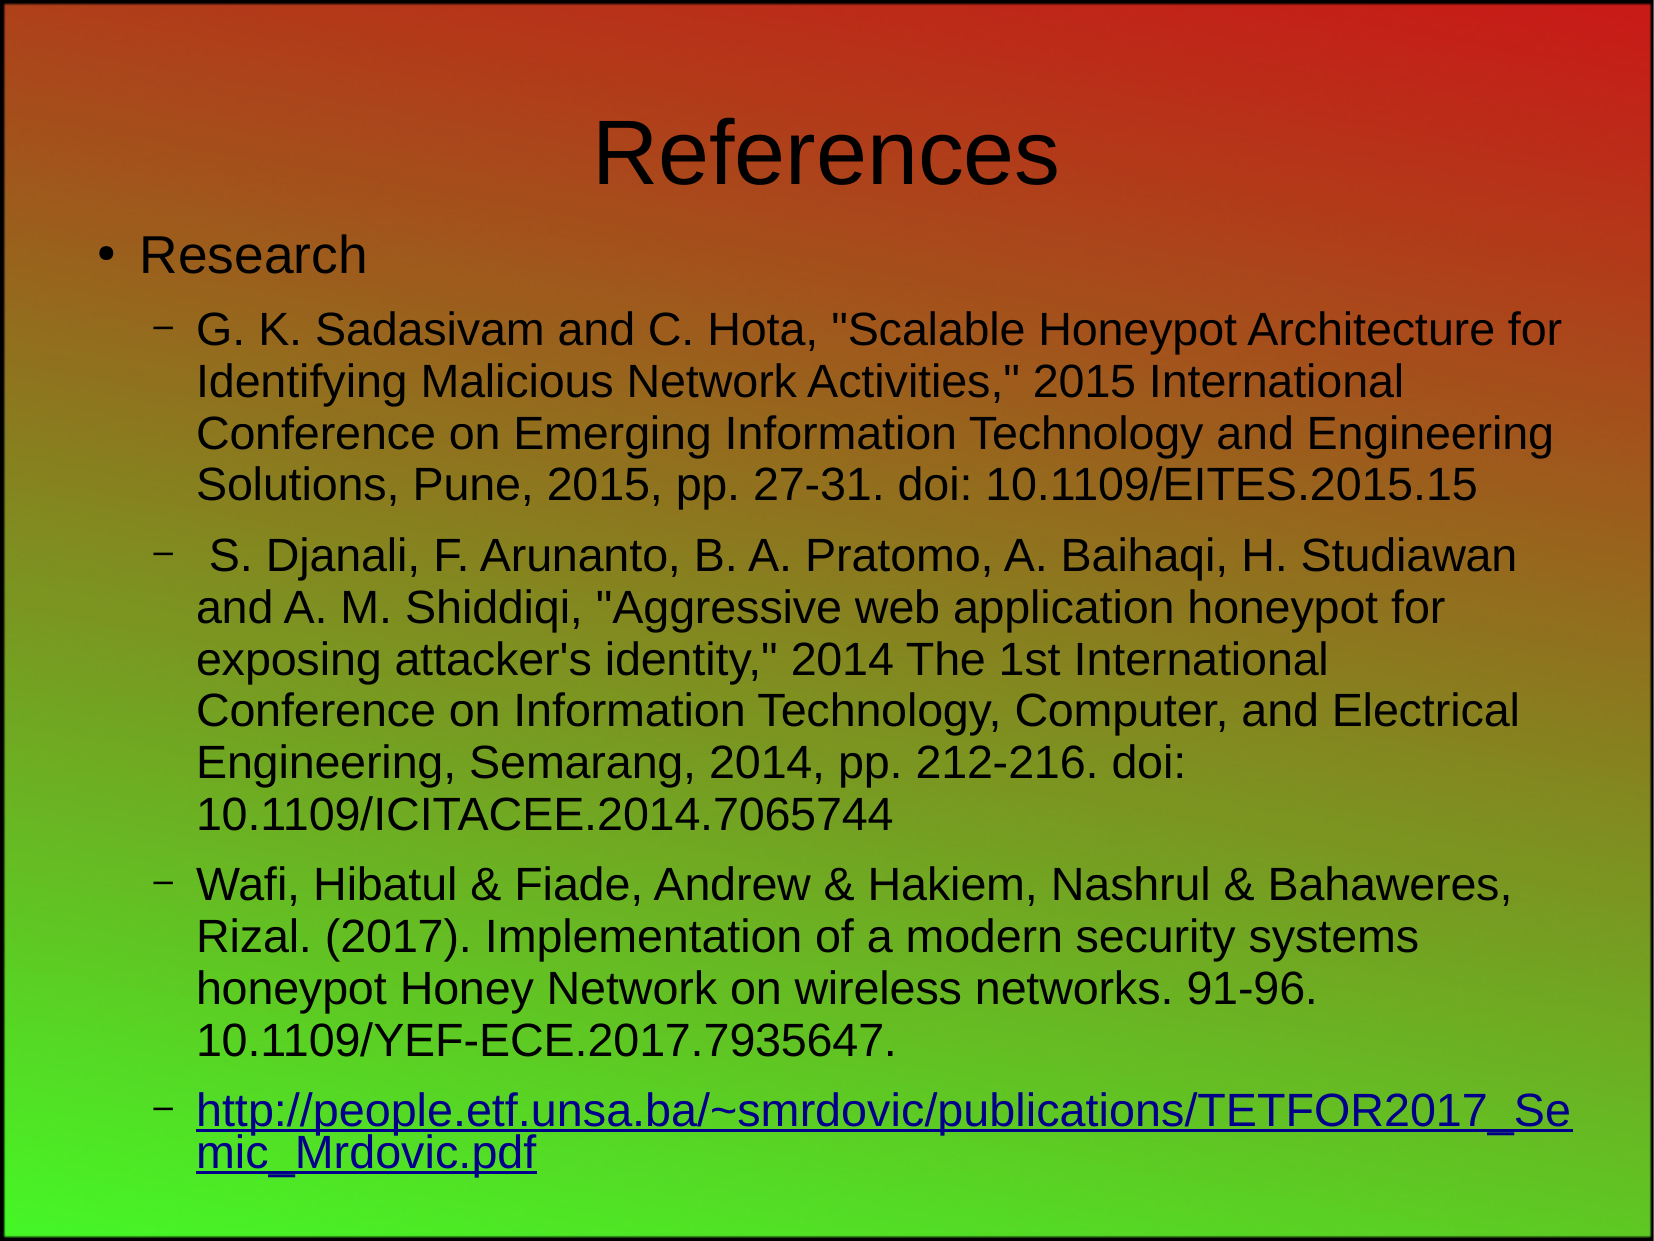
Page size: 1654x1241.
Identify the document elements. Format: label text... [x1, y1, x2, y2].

picture [0, 0, 1654, 1241]
title References [82, 49, 1571, 225]
list Research G. K. Sadasivam and C. Hota, "Scalable Honeypot Architecture for Identifying Malicious Network Activities," 2015 International Conference on Emerging Information Technology and Engineering Solutions, Pune, 2015, pp. 27-31. doi: 10.1109/EITES.2015.15 S. Djanali, F. Arunanto, B. A. Pratomo, A. Baihaqi, H. Studiawan and A. M. Shiddiqi, "Aggressive web application honeypot for exposing attacker's identity," 2014 The 1st International Conference on Information Technology, Computer, and Electrical Engineering, Semarang, 2014, pp. 212-216. doi: 10.1109/ICITACEE.2014.7065744 Wafi, Hibatul & Fiade, Andrew & Hakiem, Nashrul & Bahaweres, Rizal. (2017). Implementation of a modern security systems honeypot Honey Network on wireless networks. 91-96. 10.1109/YEF-ECE.2017.7935647. http://people.etf.unsa.ba/~smrdovic/publications/TETFOR2017_Semic_Mrdovic.pdf [82, 225, 1571, 1186]
